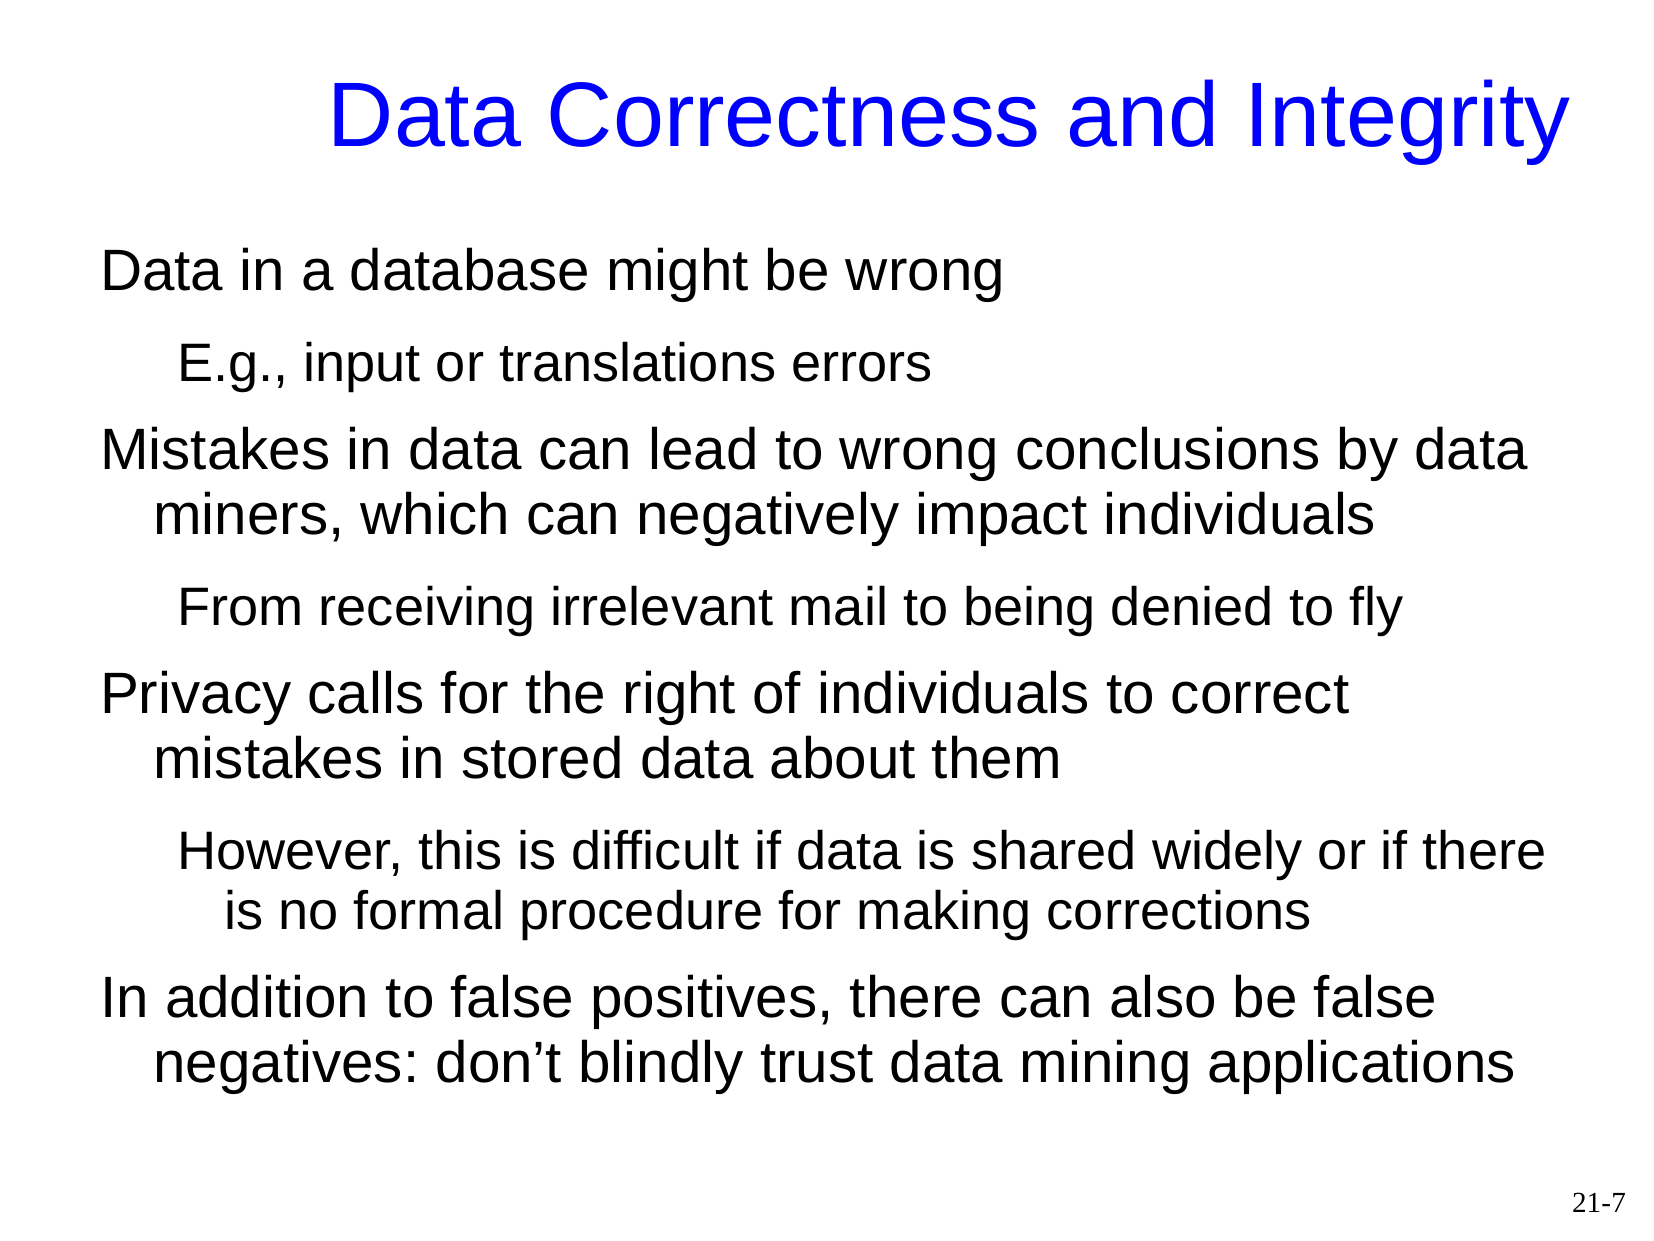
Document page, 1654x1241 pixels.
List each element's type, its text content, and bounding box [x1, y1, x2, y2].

list Data in a database might be wrong E.g., input or translations errors Mistakes in data can lead to wrong conclusions by data miners, which can negatively impact individuals From receiving irrelevant mail to being denied to fly Privacy calls for the right of individuals to correct mistakes in stored data about them However, this is difficult if data is shared widely or if there is no formal procedure for making corrections In addition to false positives, there can also be false negatives: don’t blindly trust data mining applications [82, 237, 1571, 1170]
title Data Correctness and Integrity [84, 11, 1573, 218]
